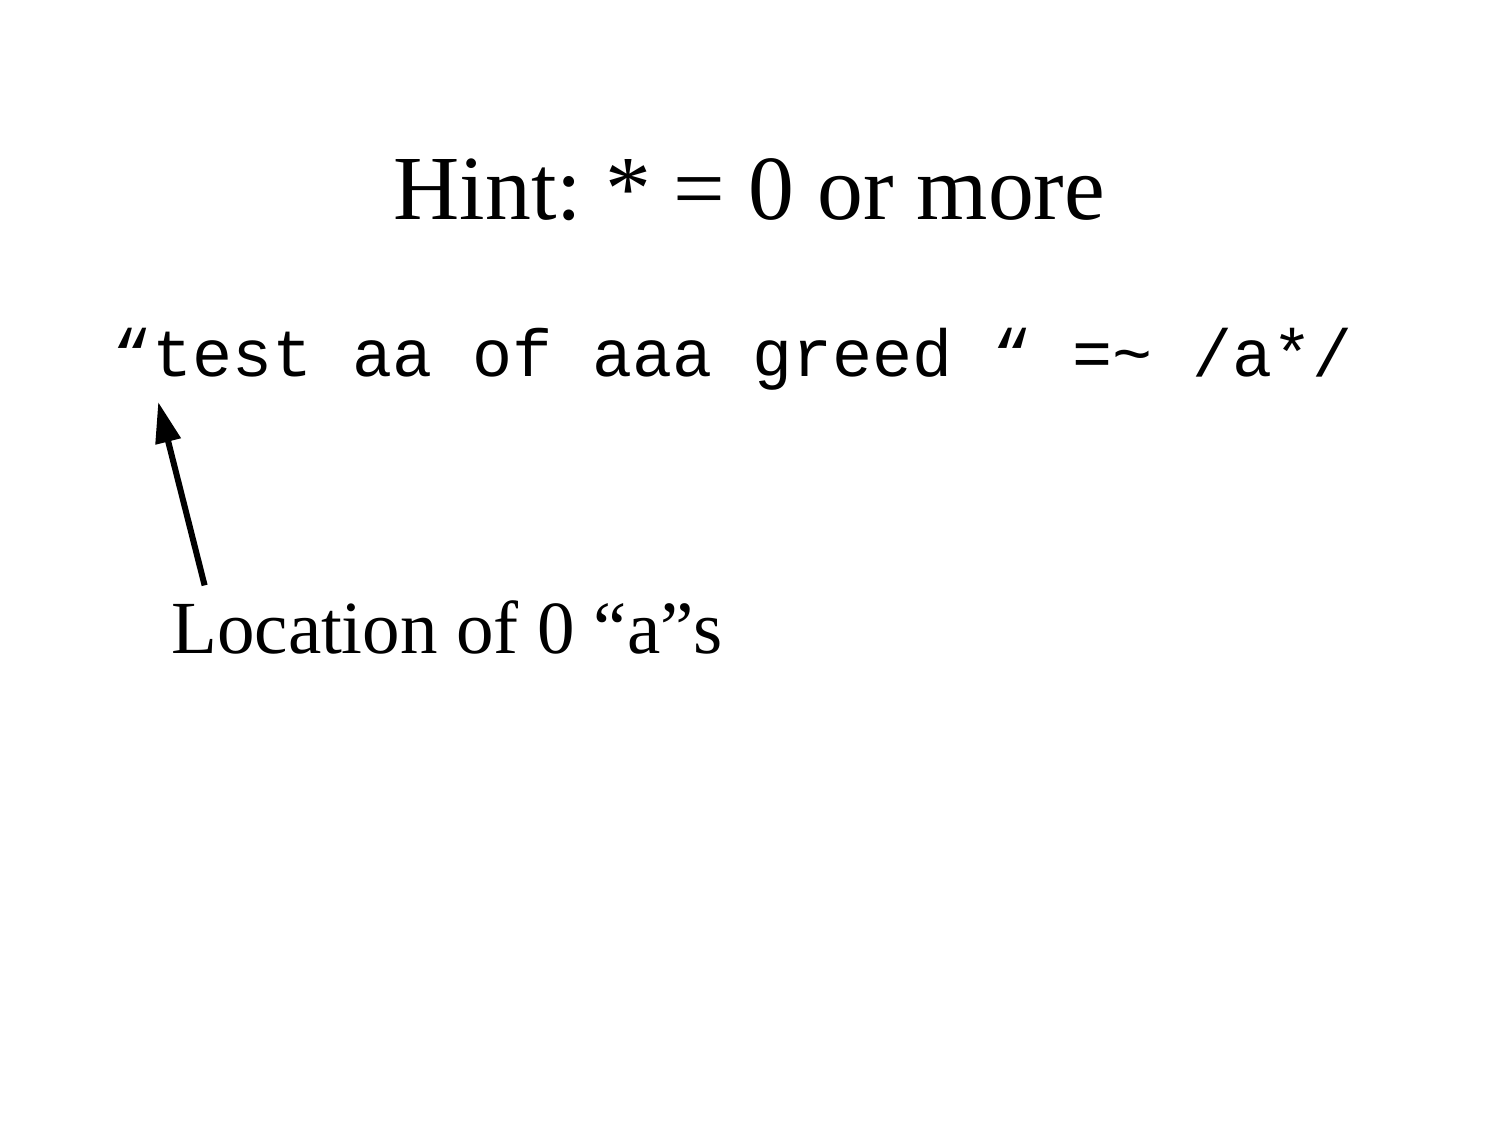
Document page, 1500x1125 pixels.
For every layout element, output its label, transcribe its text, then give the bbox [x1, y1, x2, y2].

list “test aa of aaa greed “ =~ /a*/ [112, 324, 1388, 447]
text_box Location of 0 “a”s [171, 596, 725, 701]
title Hint: * = 0 or more [112, 86, 1388, 301]
